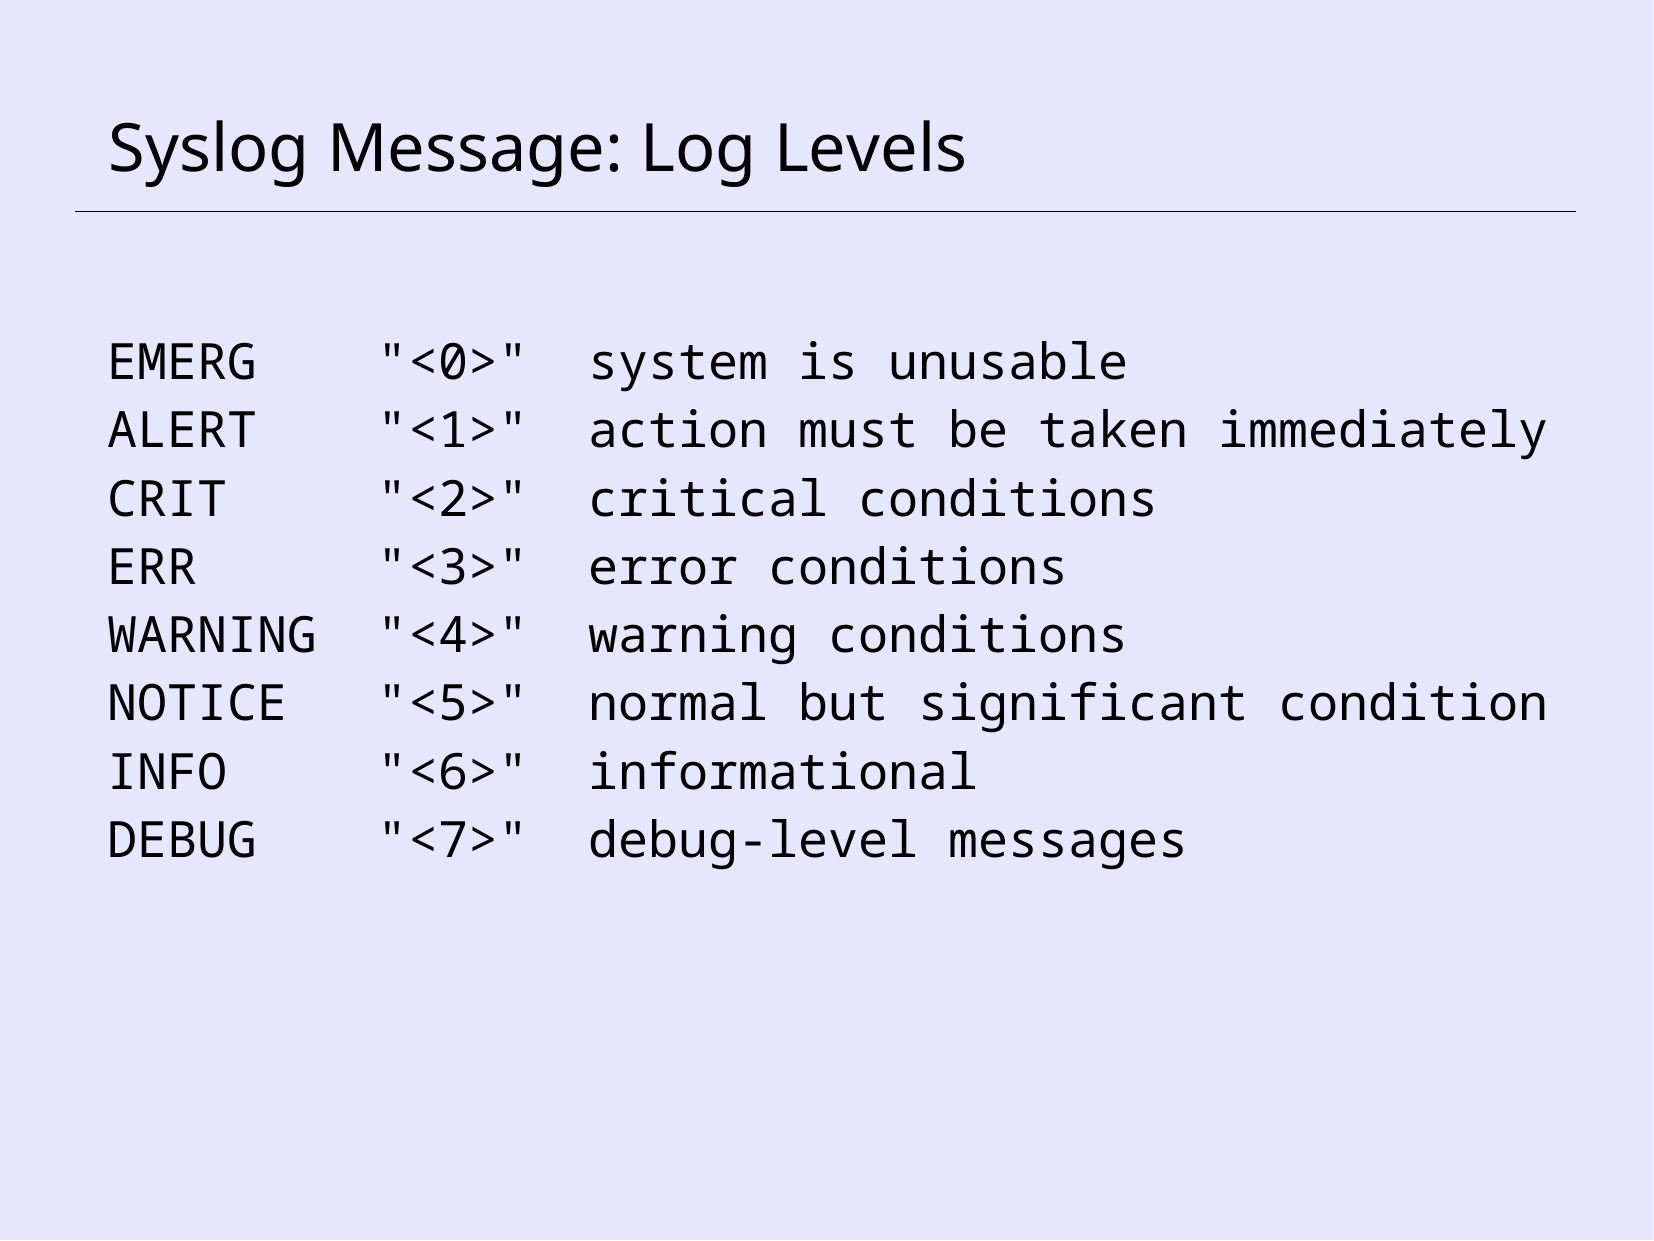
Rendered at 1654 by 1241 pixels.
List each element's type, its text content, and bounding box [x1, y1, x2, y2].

text_box Syslog Message: Log Levels [94, 93, 922, 186]
text_box EMERG "<0>" system is unusable ALERT "<1>" action must be taken immediately CRIT "<2>" critical conditions ERR "<3>" error conditions WARNING "<4>" warning conditions NOTICE "<5>" normal but significant condition INFO "<6>" informational DEBUG "<7>" debug-level messages [93, 318, 1593, 784]
